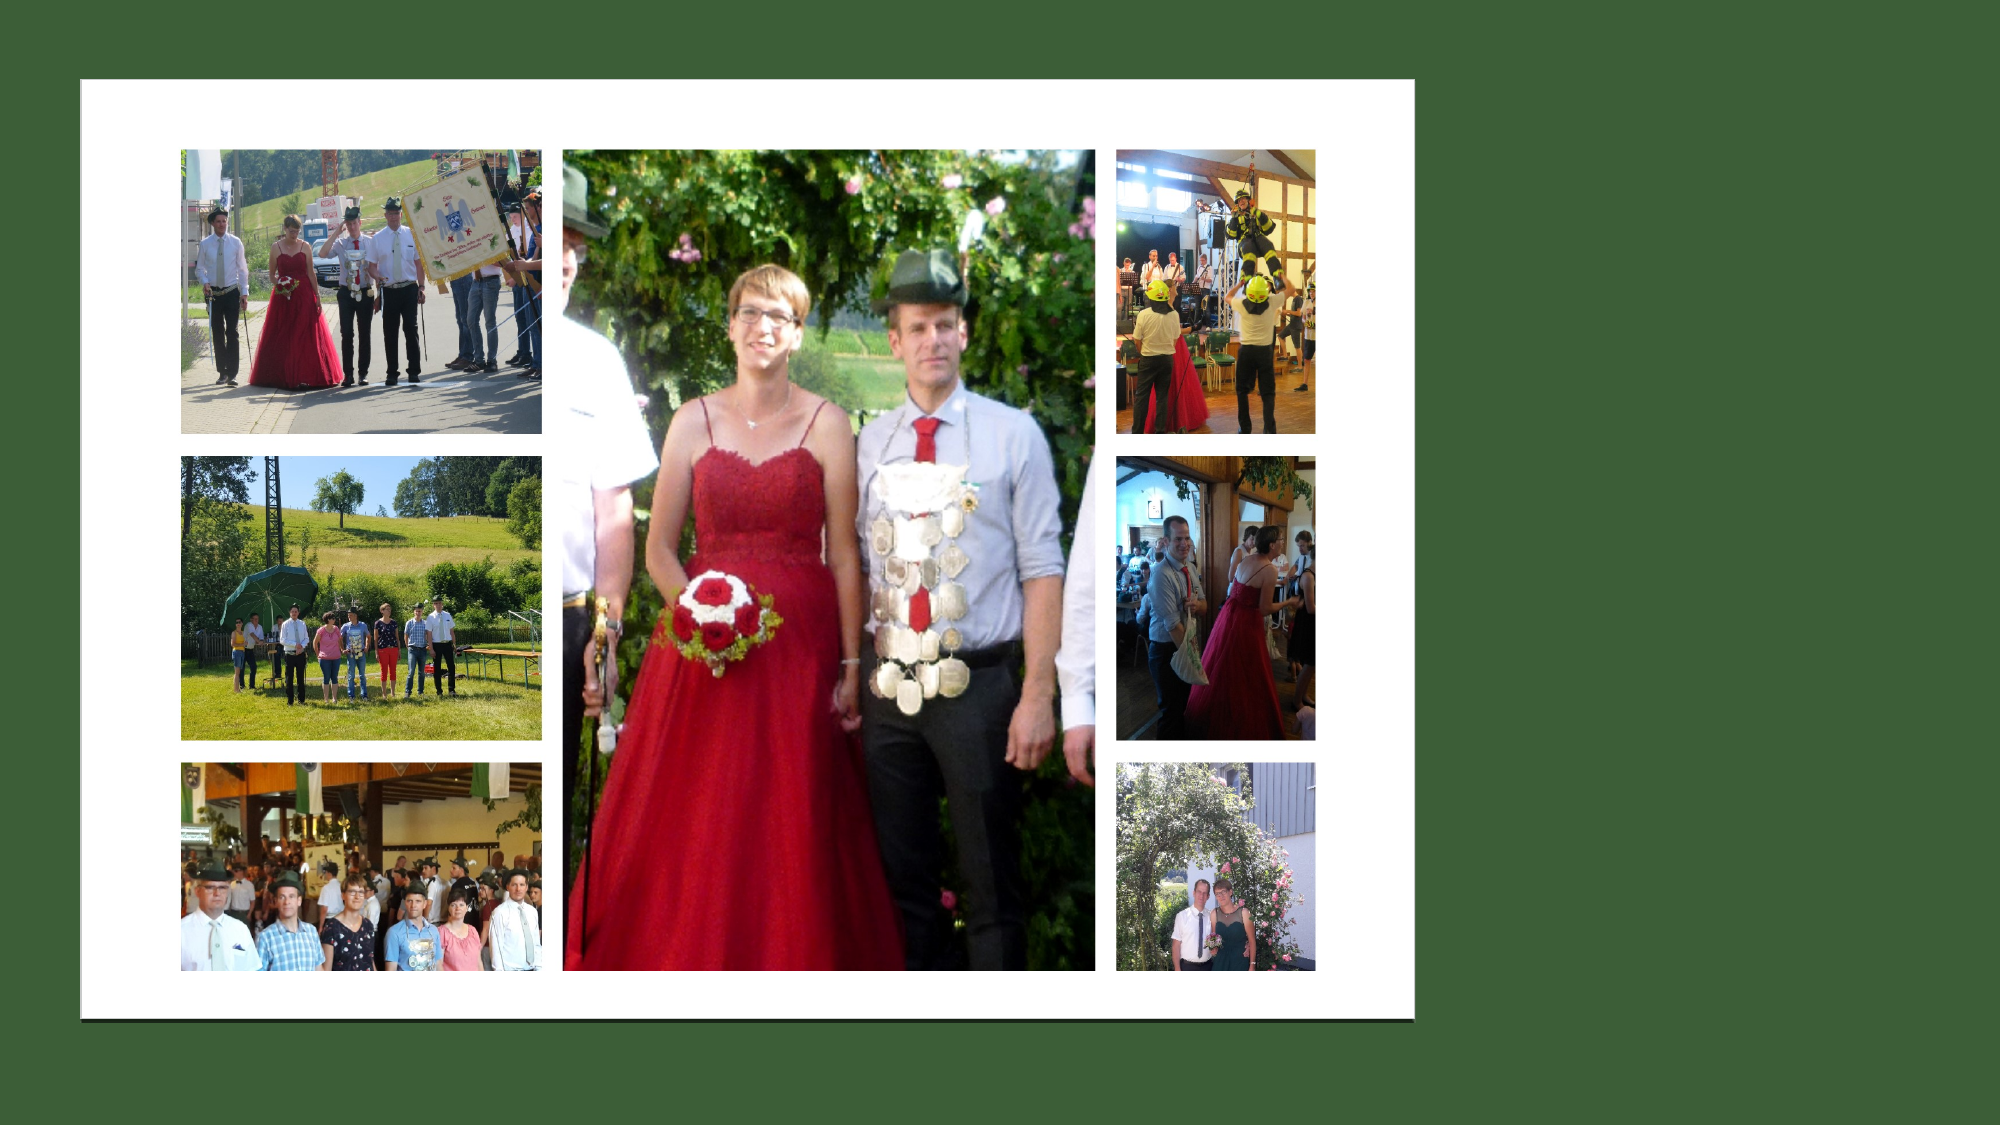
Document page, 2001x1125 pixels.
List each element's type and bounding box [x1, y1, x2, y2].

picture [160, 127, 1336, 971]
text_box [0, 0, 2000, 1125]
